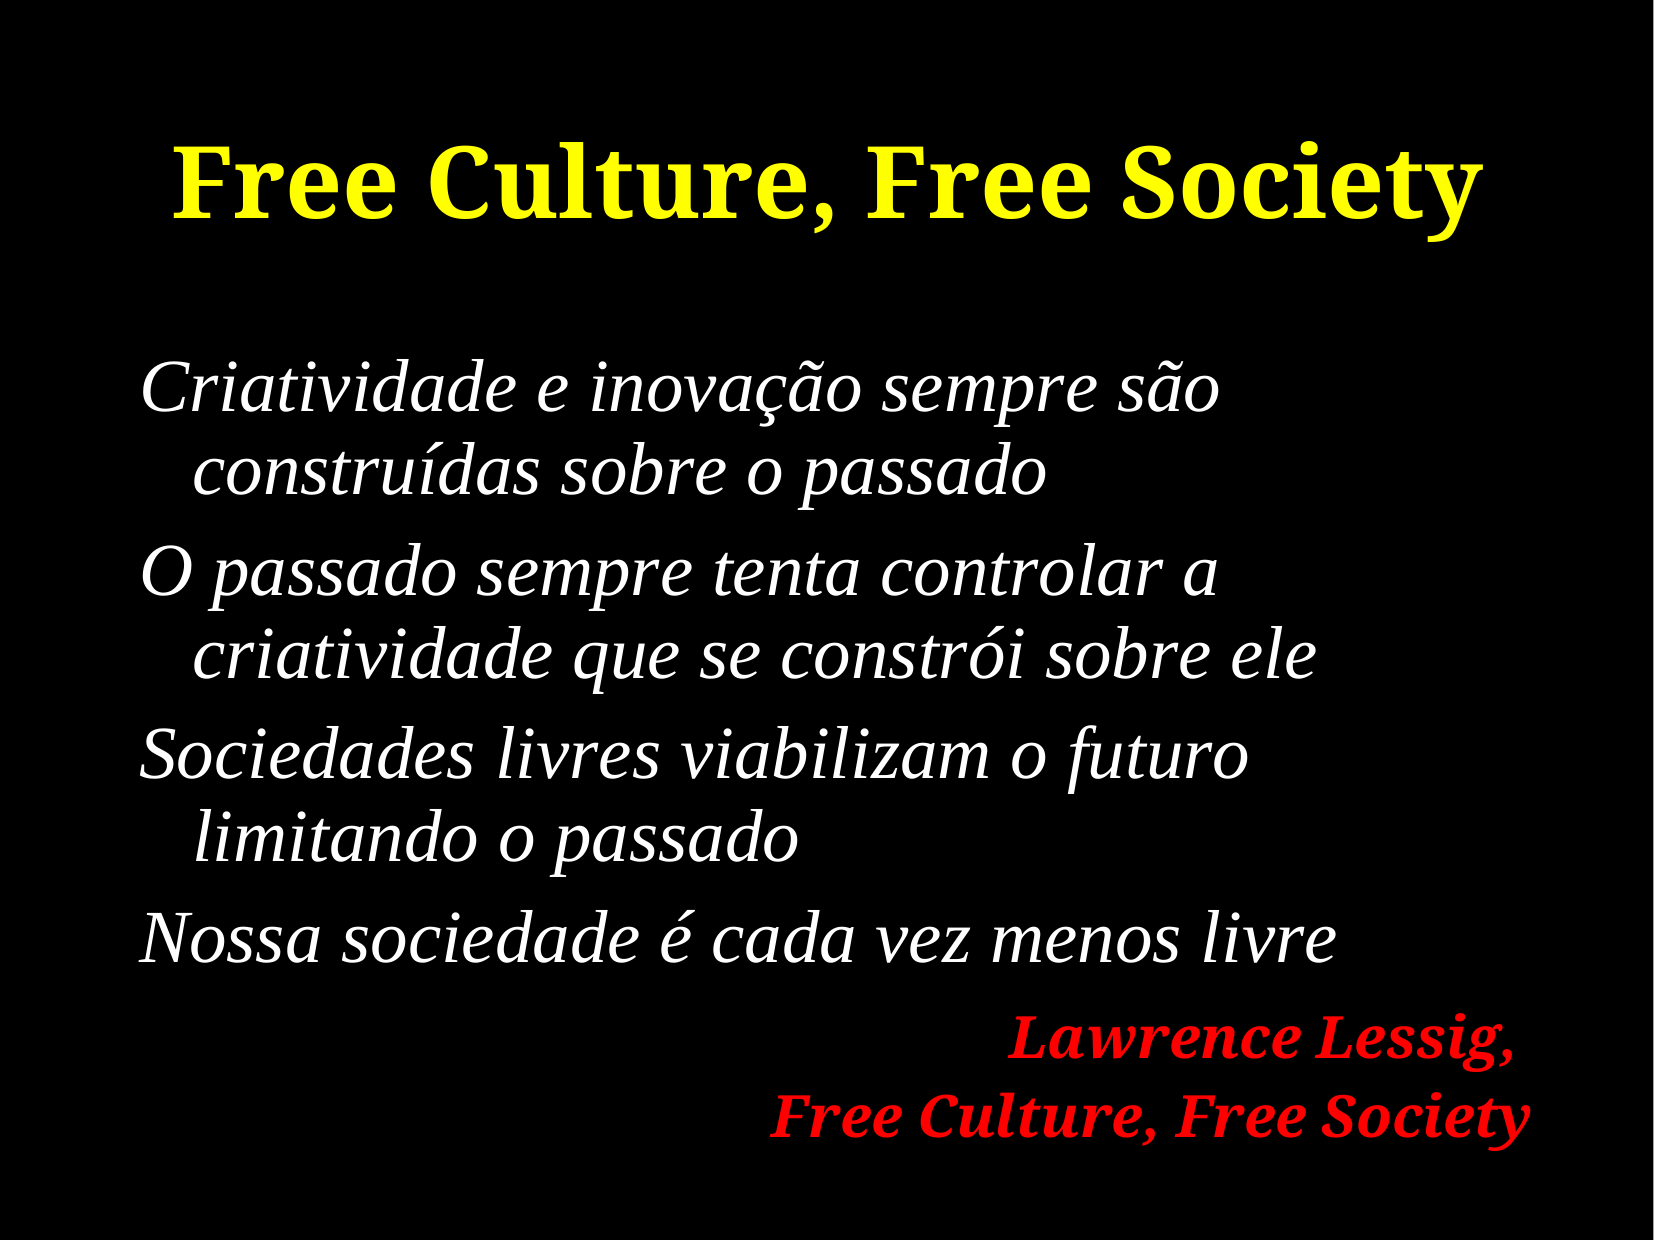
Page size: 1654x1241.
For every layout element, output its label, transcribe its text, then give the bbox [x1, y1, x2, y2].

title Free Culture, Free Society [121, 75, 1534, 283]
list Criatividade e inovação sempre são construídas sobre o passado O passado sempre tenta controlar a criatividade que se constrói sobre ele Sociedades livres viabilizam o futuro limitando o passado Nossa sociedade é cada vez menos livre Lawrence Lessig, Free Culture, Free Society [121, 344, 1534, 1169]
